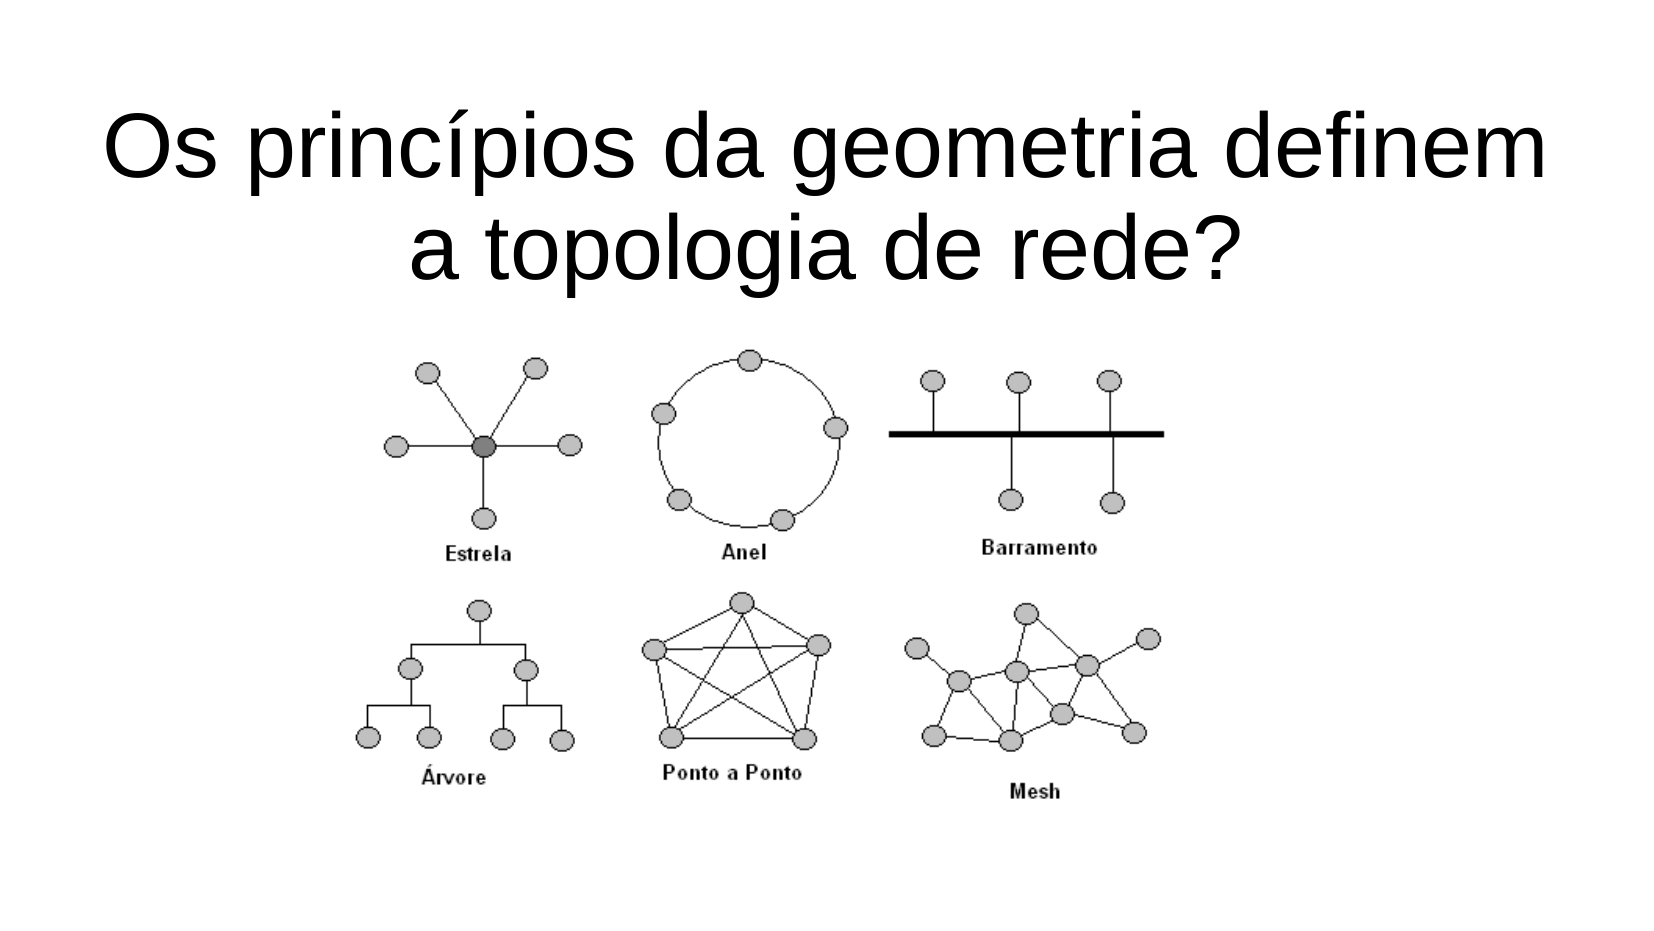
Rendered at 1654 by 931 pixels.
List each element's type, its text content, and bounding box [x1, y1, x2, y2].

title Os princípios da geometria definem a topologia de rede? [82, 94, 1571, 300]
picture [342, 336, 1205, 827]
